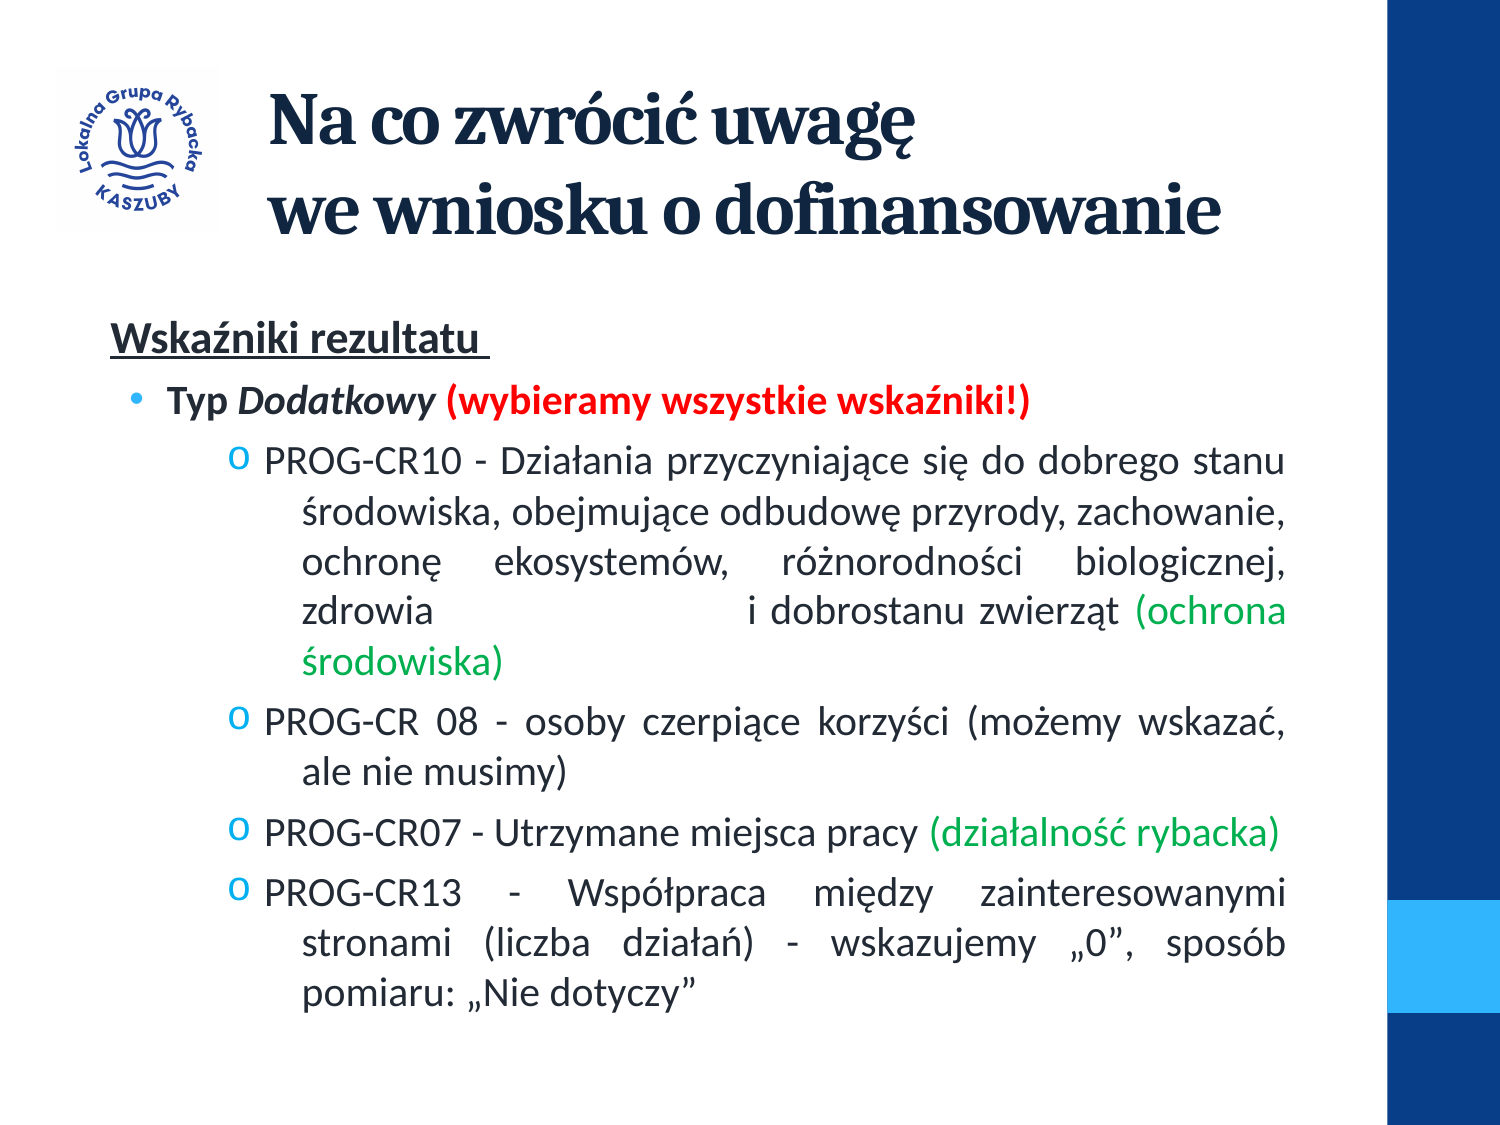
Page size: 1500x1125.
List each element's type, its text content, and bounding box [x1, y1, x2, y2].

title Na co zwrócić uwagę we wniosku o dofinansowanie [253, 30, 1326, 289]
picture [55, 66, 221, 232]
text_box Wskaźniki rezultatu Typ Dodatkowy (wybieramy wszystkie wskaźniki!) PROG-CR10 - Działania przyczyniające się do dobrego stanu środowiska, obejmujące odbudowę przyrody, zachowanie, ochronę ekosystemów, różnorodności biologicznej, zdrowia i dobrostanu zwierząt (ochrona środowiska) PROG-CR 08 - osoby czerpiące korzyści (możemy wskazać, ale nie musimy) PROG-CR07 - Utrzymane miejsca pracy (działalność rybacka) PROG-CR13 - Współpraca między zainteresowanymi stronami (liczba działań) - wskazujemy „0”, sposób pomiaru: „Nie dotyczy” [76, 300, 1302, 1104]
